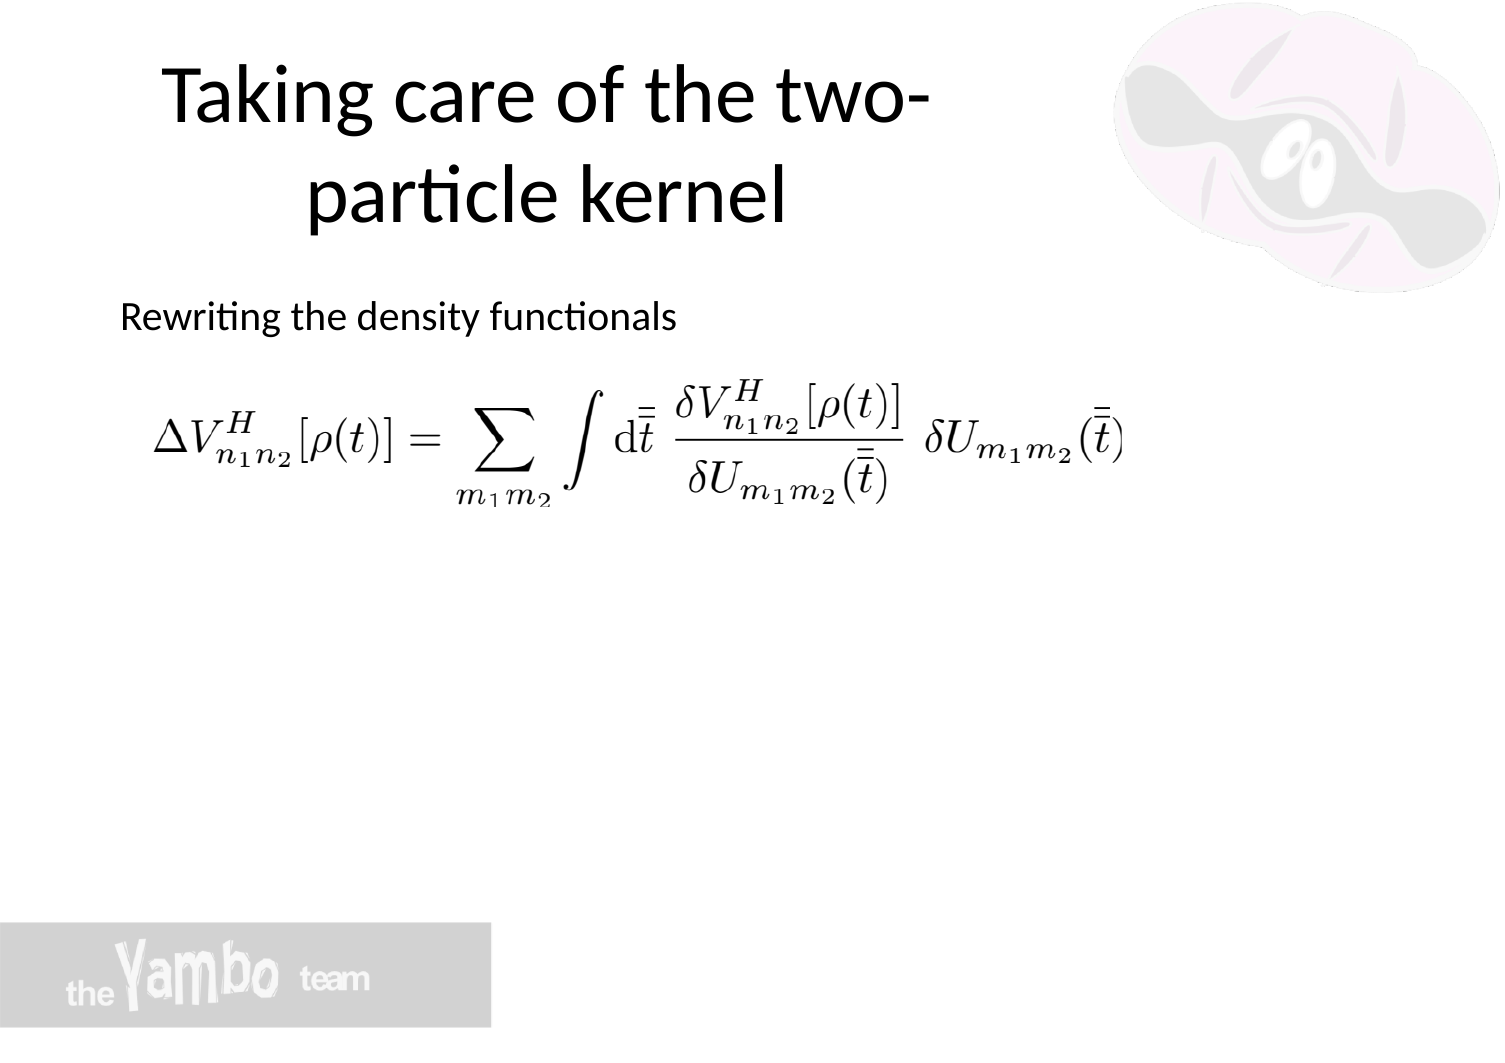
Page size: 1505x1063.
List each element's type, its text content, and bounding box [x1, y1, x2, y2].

text_box Taking care of the two-particle kernel [116, 32, 978, 247]
text_box Rewriting the density functionals [105, 281, 1093, 347]
picture [0, 0, 1504, 1063]
